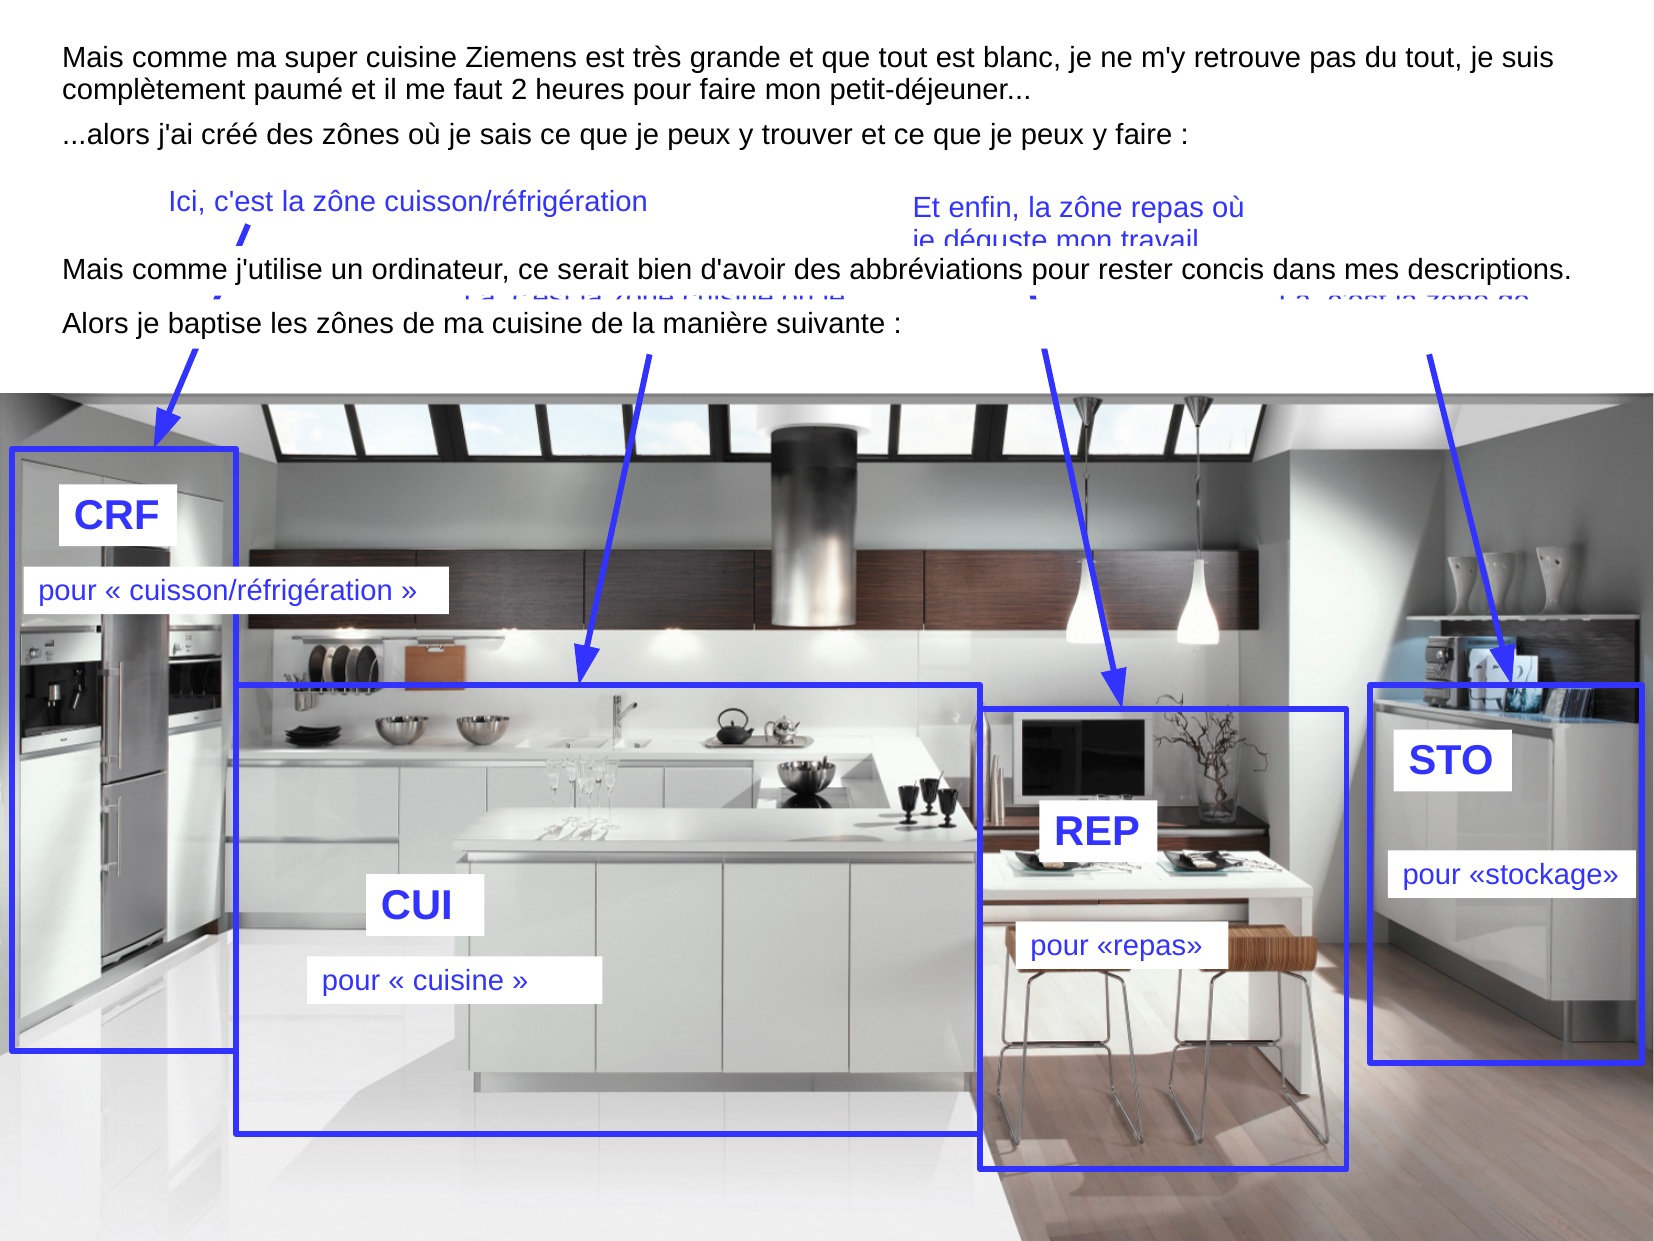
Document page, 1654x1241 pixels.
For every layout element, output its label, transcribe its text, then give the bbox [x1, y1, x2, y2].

text_box pour « cuisine » [307, 956, 603, 1004]
text_box pour «repas» [1015, 921, 1229, 969]
text_box Et enfin, la zône repas où je déguste mon travail... [897, 184, 1264, 246]
text_box STO [1393, 729, 1512, 792]
picture [0, 393, 1654, 1241]
picture [582, 393, 1119, 706]
text_box Là, c'est la zône cuisine où je mélange et prépare les ingrédients [448, 349, 981, 355]
text_box Mais comme ma super cuisine Ziemens est très grande et que tout est blanc, je ne m'y retrouve pas du tout, je suis complètement paumé et il me faut 2 heures pour faire mon petit-déjeuner... [47, 33, 1619, 110]
picture [157, 393, 638, 682]
text_box pour «stockage» [1387, 850, 1636, 898]
text_box CUI [366, 874, 485, 936]
text_box pour « cuisson/réfrigération » [23, 566, 449, 615]
text_box ...alors j'ai créé des zônes où je sais ce que je peux y trouver et ce que je peux y faire : [47, 110, 1619, 160]
picture [15, 452, 233, 1048]
text_box Là, c'est la zône de stockage des aliments [1263, 276, 1630, 367]
text_box CRF [59, 484, 178, 547]
text_box Alors je baptise les zônes de ma cuisine de la manière suivante : [47, 299, 1619, 349]
text_box Mais comme j'utilise un ordinateur, ce serait bien d'avoir des abbréviations pour rester concis dans mes descriptions. [47, 246, 1619, 296]
picture [239, 688, 977, 1131]
text_box REP [1039, 800, 1158, 863]
picture [983, 712, 1344, 1166]
text_box Ici, c'est la zône cuisson/réfrigération [153, 177, 686, 237]
picture [1373, 688, 1639, 1060]
